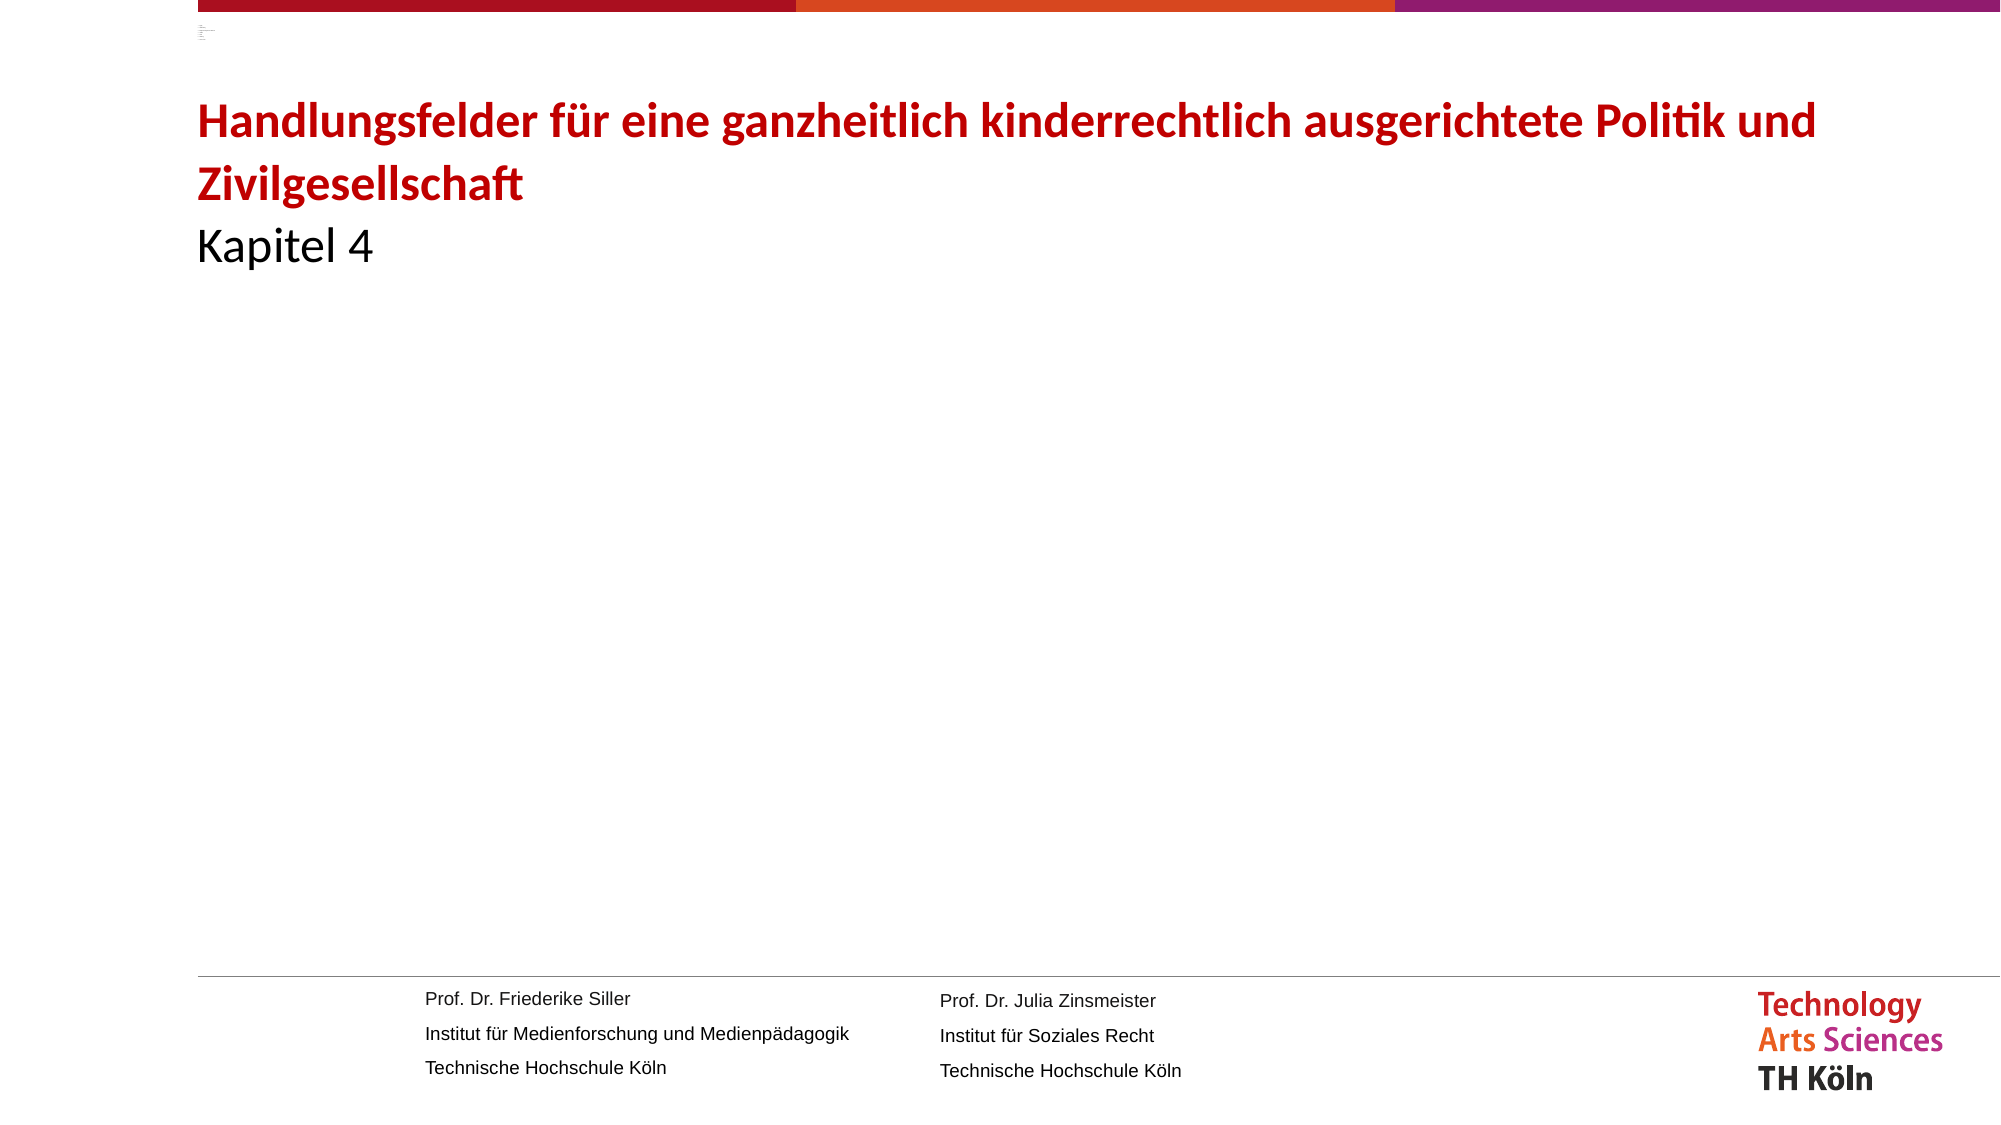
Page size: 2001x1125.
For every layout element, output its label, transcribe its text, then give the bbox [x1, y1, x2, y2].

title Handlungsfelder für eine ganzheitlich kinderrechtlich ausgerichtete Politik und Zivilgesellschaft Kapitel 4 [197, 85, 1970, 234]
list Zugang Medienbildung Kindgerechte Angebote und Strukturen Teilhabe Schutz Monitoring Wissenschaft [195, 303, 1968, 1013]
